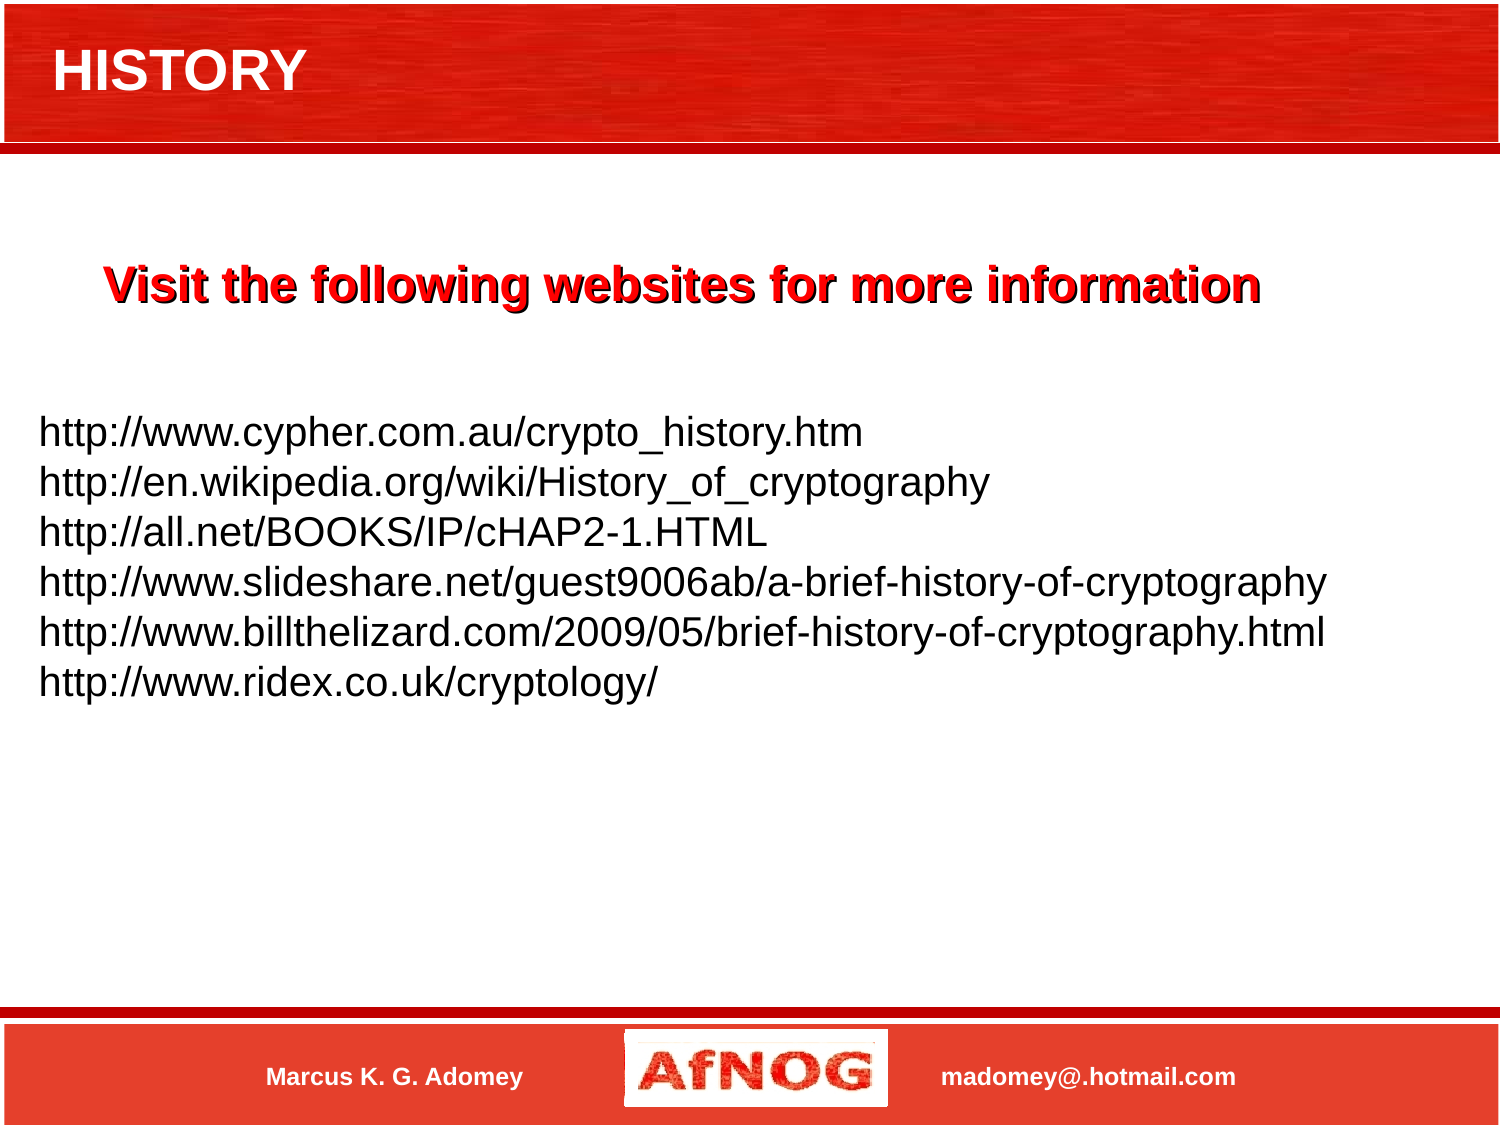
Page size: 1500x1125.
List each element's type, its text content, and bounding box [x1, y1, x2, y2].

text_box HISTORY [37, 24, 392, 111]
text_box Visit the following websites for more information [87, 243, 1376, 320]
text_box http://www.cypher.com.au/crypto_history.htm http://en.wikipedia.org/wiki/History_of_cryptography http://all.net/BOOKS/IP/cHAP2-1.HTML http://www.slideshare.net/guest9006ab/a-brief-history-of-cryptography http://www.billthelizard.com/2009/05/brief-history-of-cryptography.html http://www.ridex.co.uk/cryptology/ [23, 397, 1424, 713]
